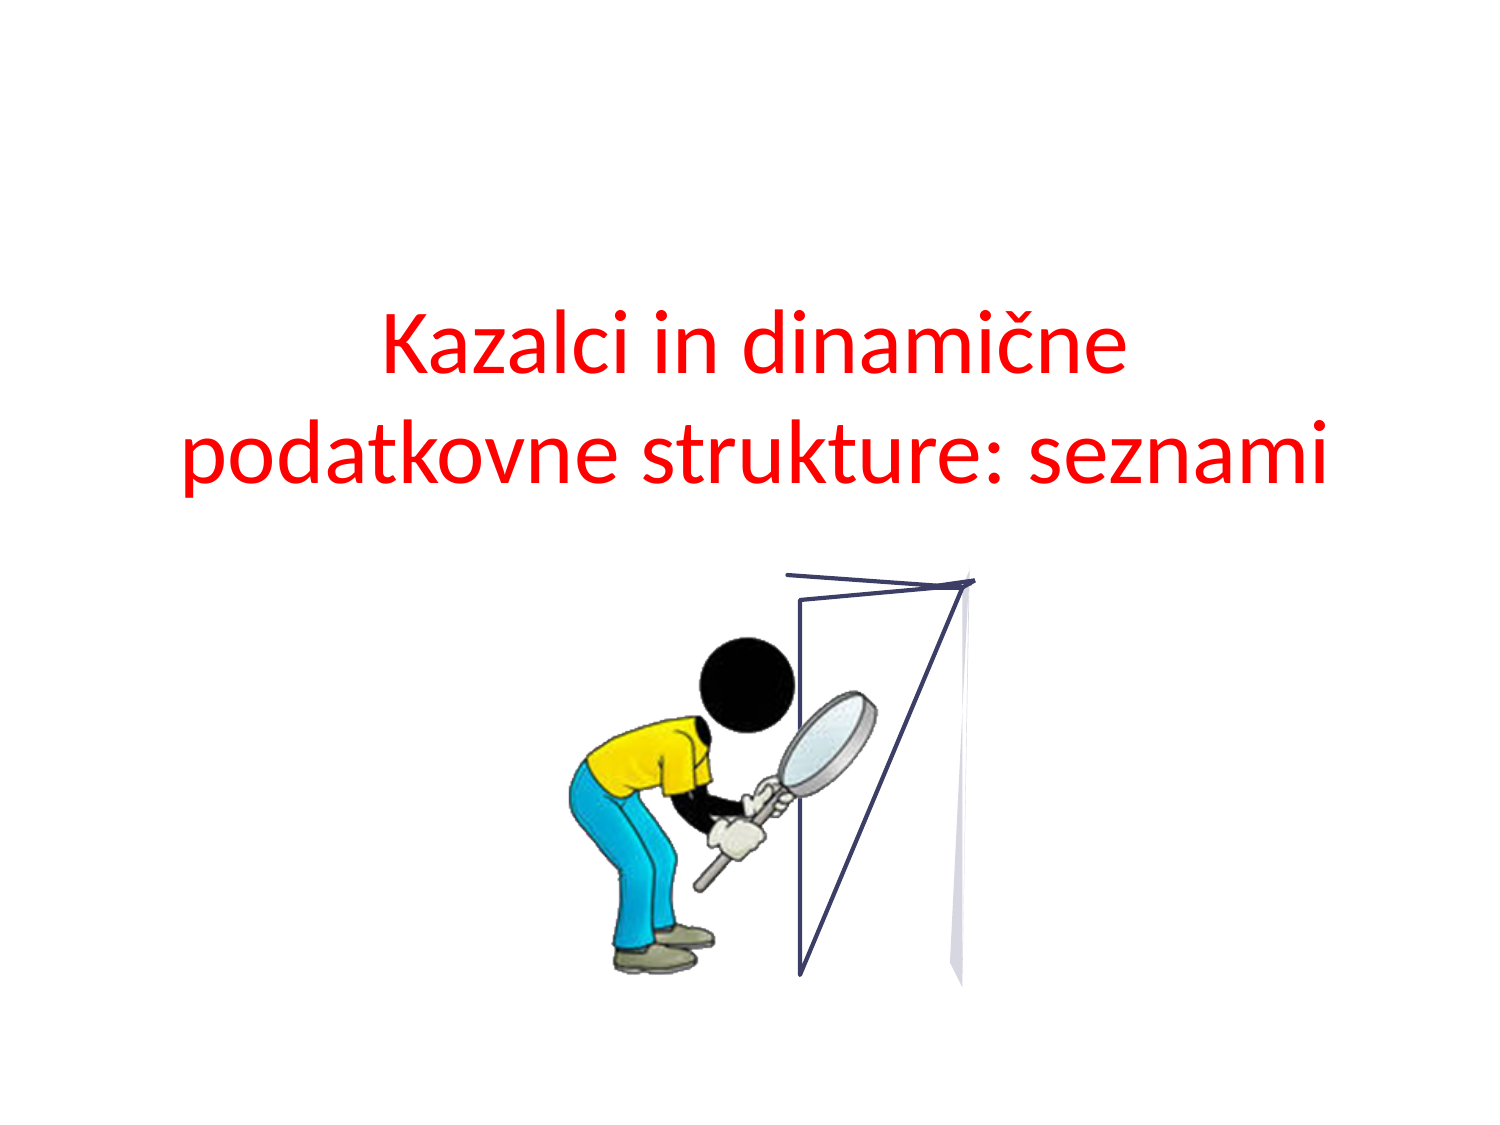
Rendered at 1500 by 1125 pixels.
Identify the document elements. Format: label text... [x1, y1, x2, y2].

picture [525, 612, 907, 994]
text_box [949, 564, 970, 988]
text_box Kazalci in dinamične podatkovne strukture: seznami [137, 274, 1375, 510]
